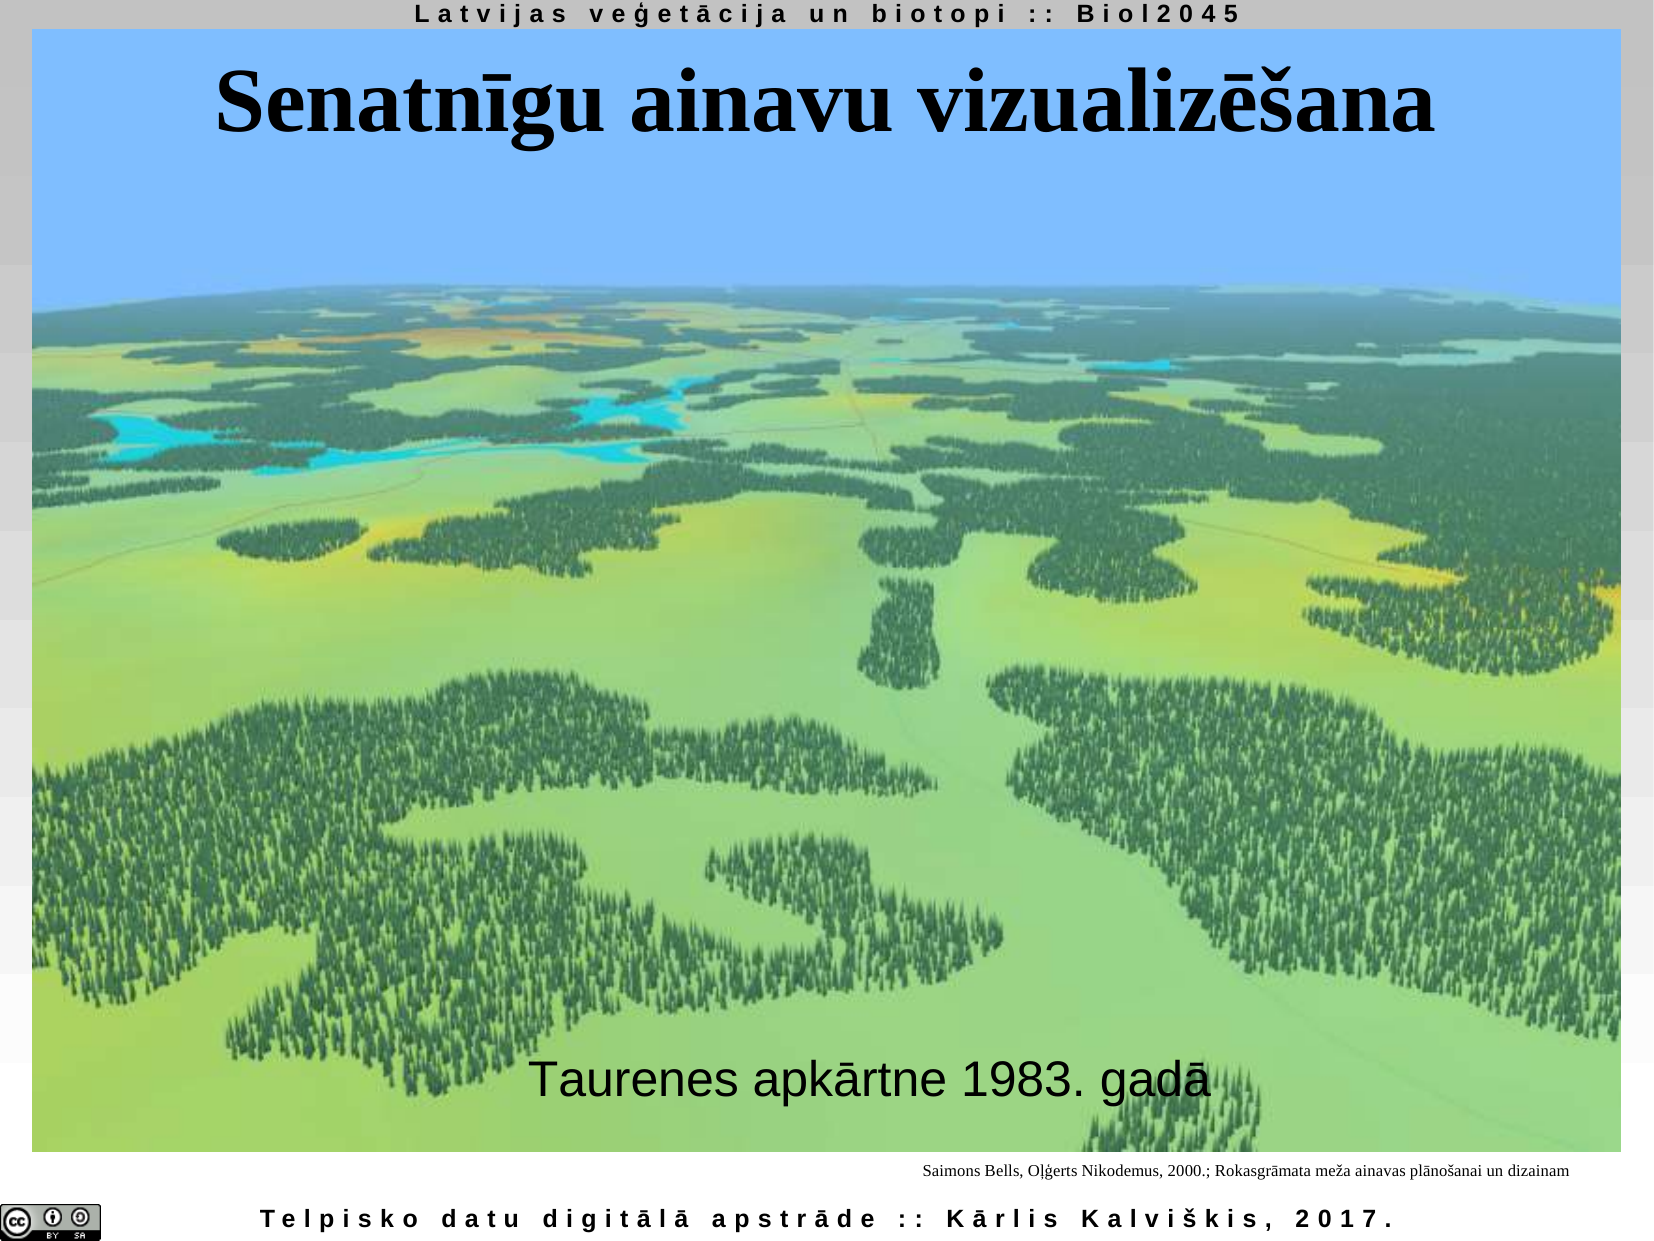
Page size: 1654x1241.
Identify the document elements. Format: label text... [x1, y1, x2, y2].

title Senatnīgu ainavu vizualizēšana [29, 49, 1625, 296]
text_box Taurenes apkārtne 1983. gadā [527, 1051, 1212, 1108]
picture [0, 0, 1654, 1241]
text_box Saimons Bells, Oļģerts Nikodemus, 2000.; Rokasgrāmata meža ainavas plānošanai un dizainam [922, 1161, 1572, 1180]
